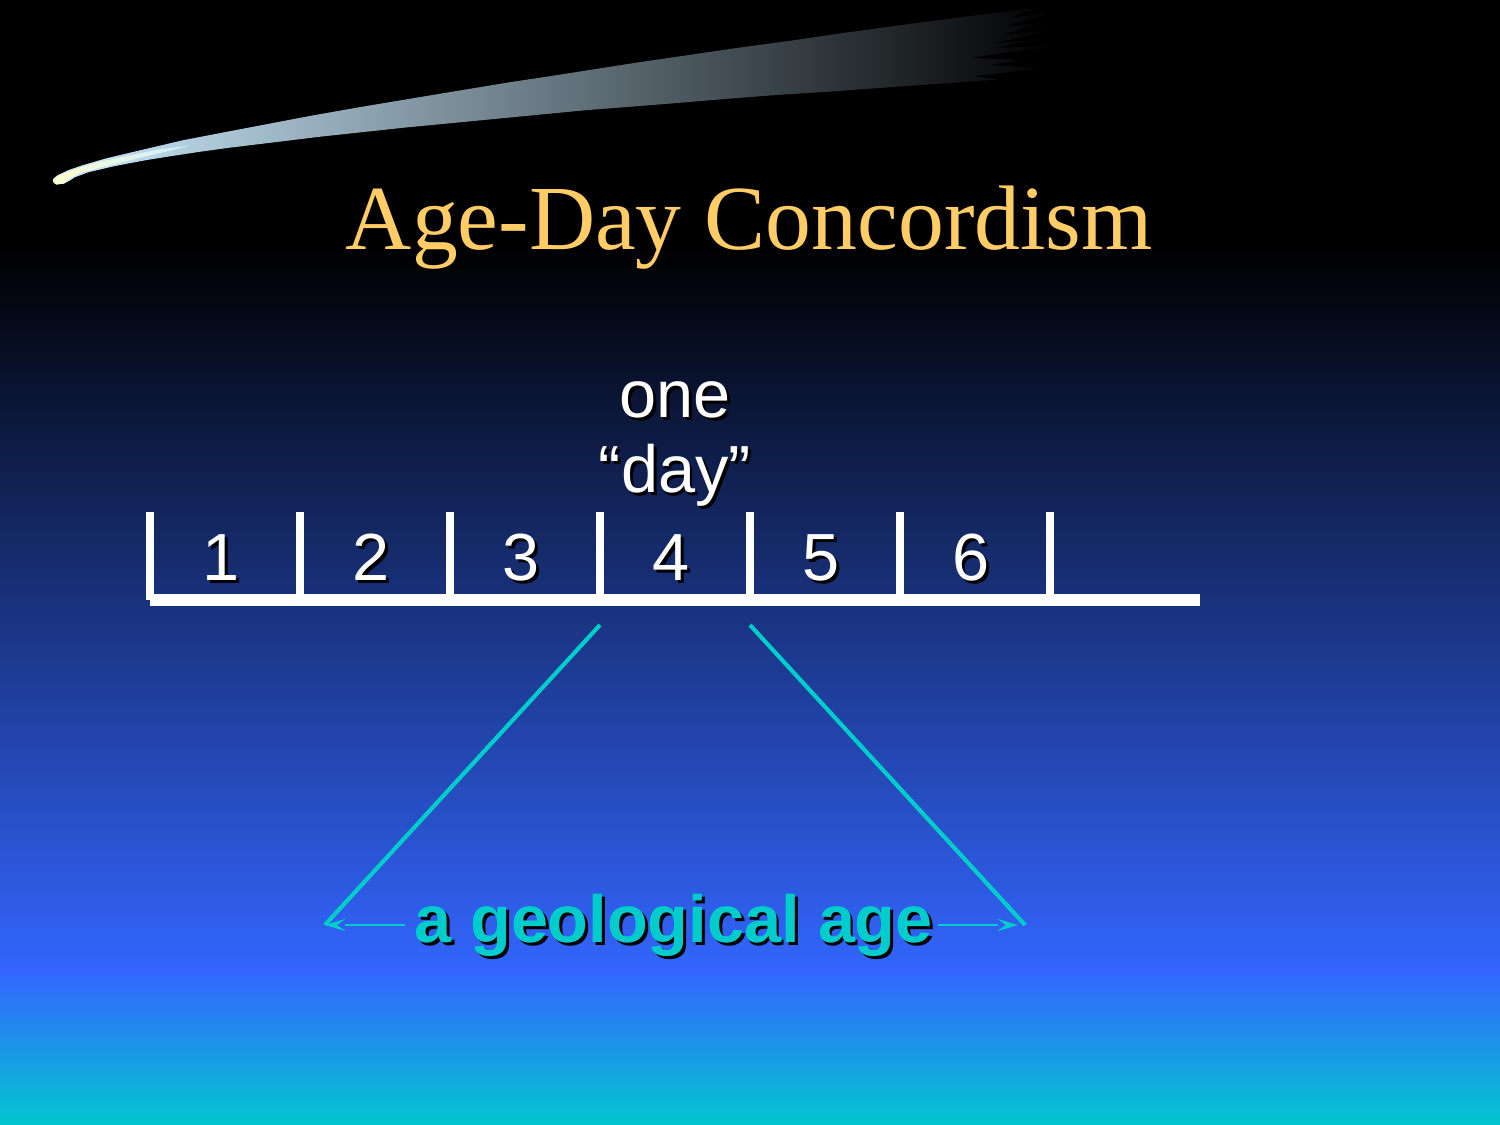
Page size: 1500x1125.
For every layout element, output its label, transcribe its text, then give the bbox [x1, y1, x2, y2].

text_box 1 [187, 512, 263, 603]
title Age-Day Concordism [112, 124, 1388, 313]
text_box a geological age [399, 874, 951, 965]
text_box 5 [787, 512, 863, 603]
text_box one “day” [549, 349, 801, 515]
text_box 4 [637, 515, 713, 603]
text_box 3 [487, 512, 563, 603]
text_box 6 [937, 512, 1013, 603]
text_box 2 [337, 512, 413, 603]
